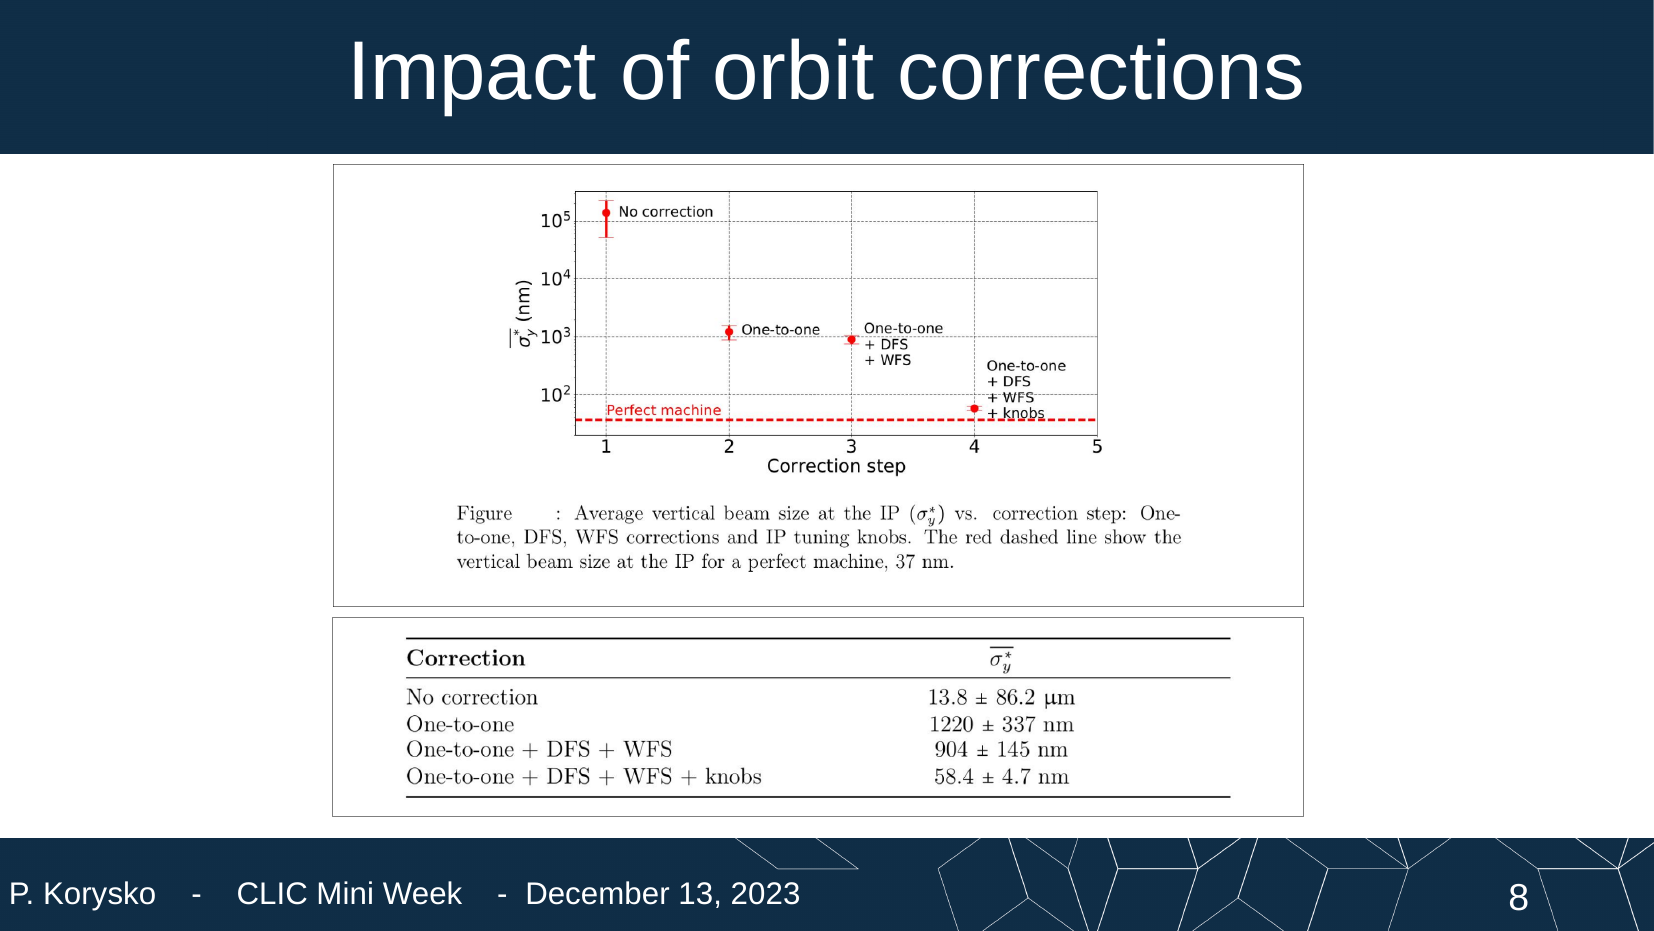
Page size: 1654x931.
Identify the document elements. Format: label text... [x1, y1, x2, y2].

picture [271, 159, 1365, 835]
picture [0, 838, 1654, 931]
text_box <number> [1493, 868, 1654, 931]
text_box P. Korysko - CLIC Mini Week - December 13, 2023 [0, 868, 957, 931]
picture [0, 0, 1654, 154]
